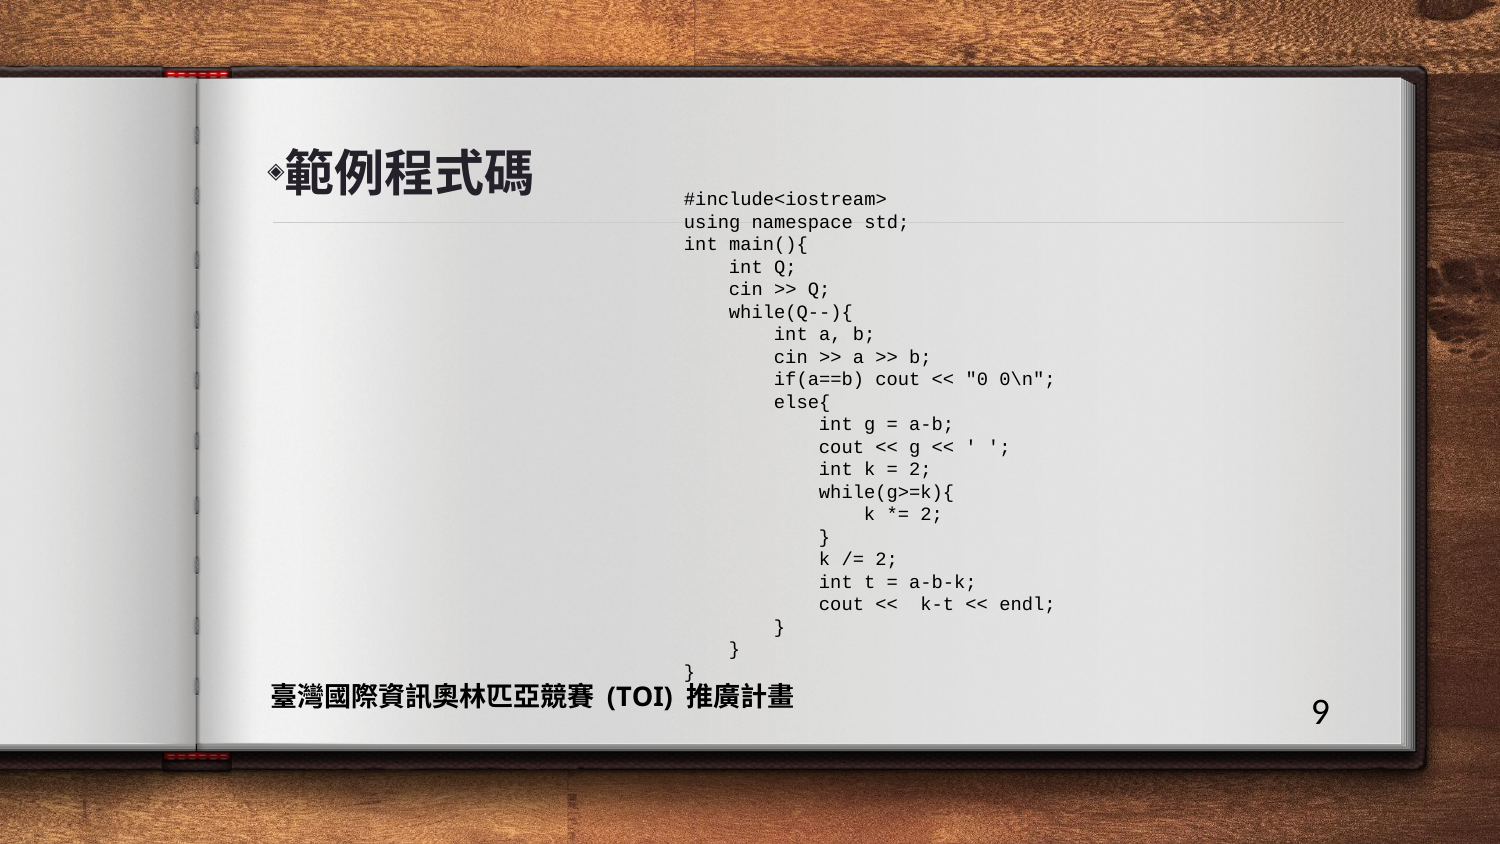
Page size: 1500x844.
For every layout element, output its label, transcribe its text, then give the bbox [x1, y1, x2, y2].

text_box [1295, 672, 1386, 737]
list 範例程式碼 [252, 126, 1194, 226]
text_box #include<iostream> using namespace std; int main(){ int Q; cin >> Q; while(Q--){ int a, b; cin >> a >> b; if(a==b) cout << "0 0\n"; else{ int g = a-b; cout << g << ' '; int k = 2; while(g>=k){ k *= 2; } k /= 2; int t = a-b-k; cout << k-t << endl; } } } [668, 179, 1114, 718]
